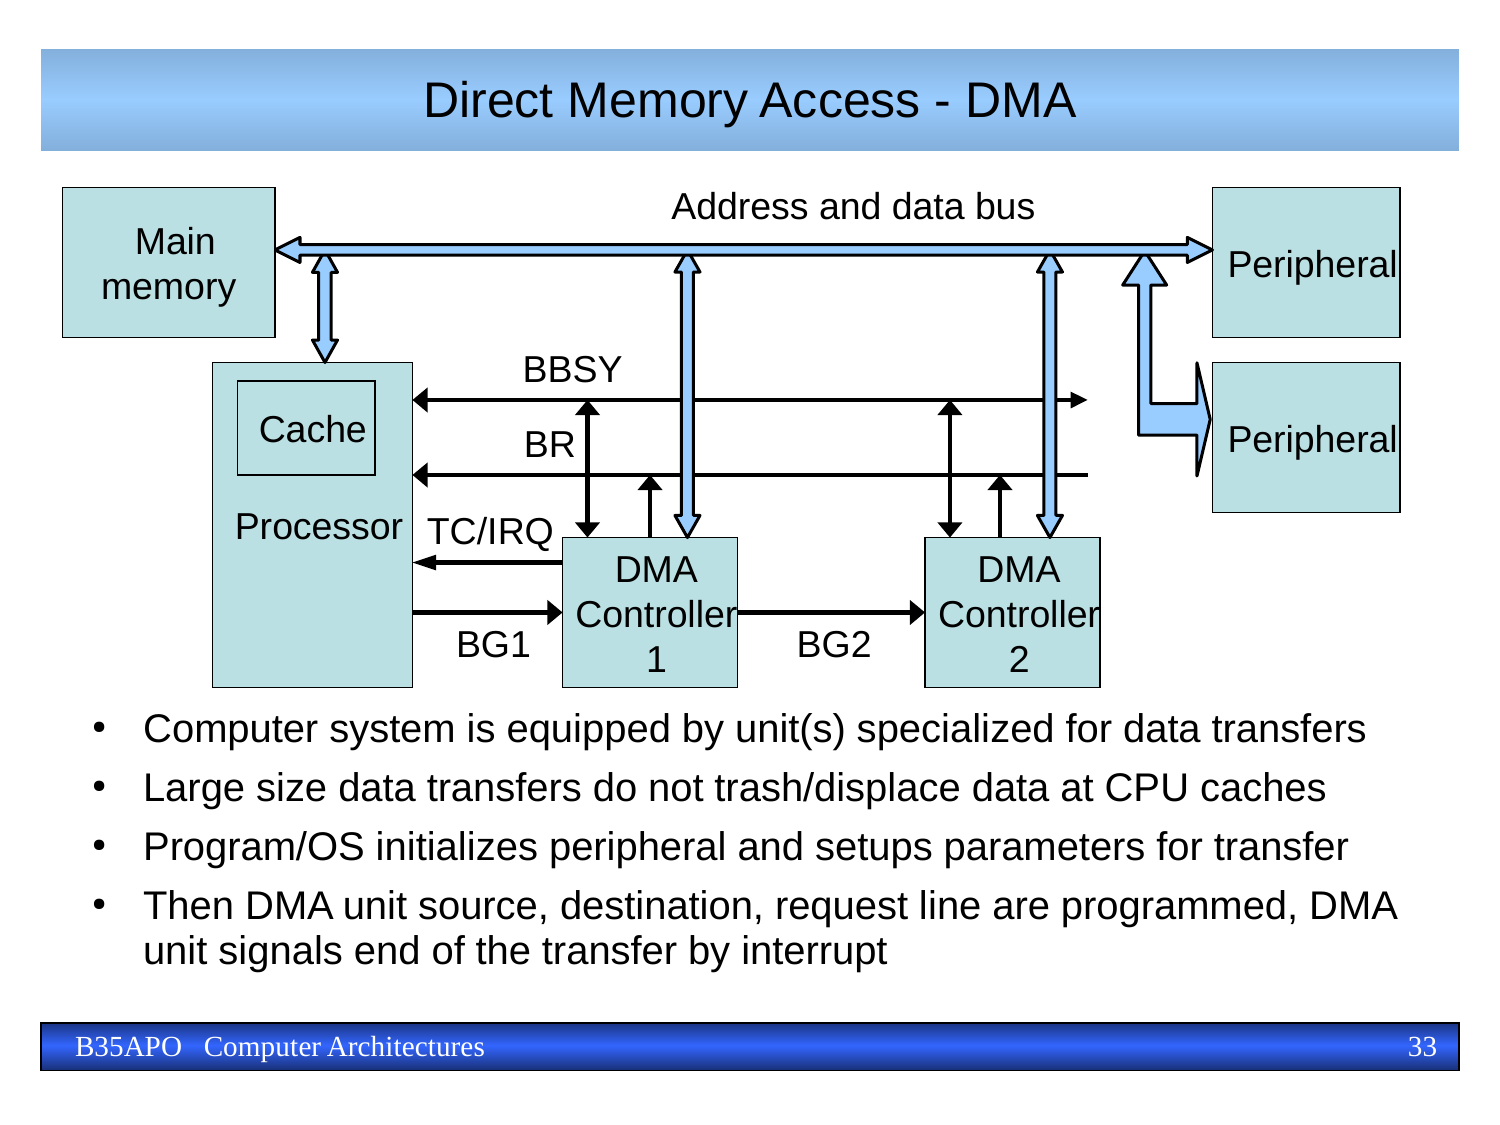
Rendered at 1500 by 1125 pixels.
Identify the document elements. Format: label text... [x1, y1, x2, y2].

text_box TC/IRQ [398, 499, 569, 560]
text_box Cache [237, 380, 375, 475]
text_box BG1 [428, 612, 546, 673]
text_box DMA Controller 1 [562, 537, 738, 688]
title Direct Memory Access - DMA [41, 49, 1459, 151]
text_box Peripheral [1212, 187, 1400, 338]
text_box BR [495, 412, 585, 473]
text_box BG2 [768, 612, 887, 673]
list Computer system is equipped by unit(s) specialized for data transfers Large size data transfers do not trash/displace data at CPU caches Program/OS initializes peripheral and setups parameters for transfer Then DMA unit source, destination, request line are programmed, DMA unit signals end of the transfer by interrupt [75, 705, 1426, 1006]
text_box [275, 237, 1213, 538]
text_box DMA Controller 2 [924, 537, 1101, 688]
text_box Peripheral [1212, 362, 1400, 513]
text_box Address and data bus [643, 174, 1051, 236]
text_box Processor [212, 362, 413, 688]
text_box BBSY [494, 337, 638, 398]
text_box Main memory [62, 187, 275, 338]
